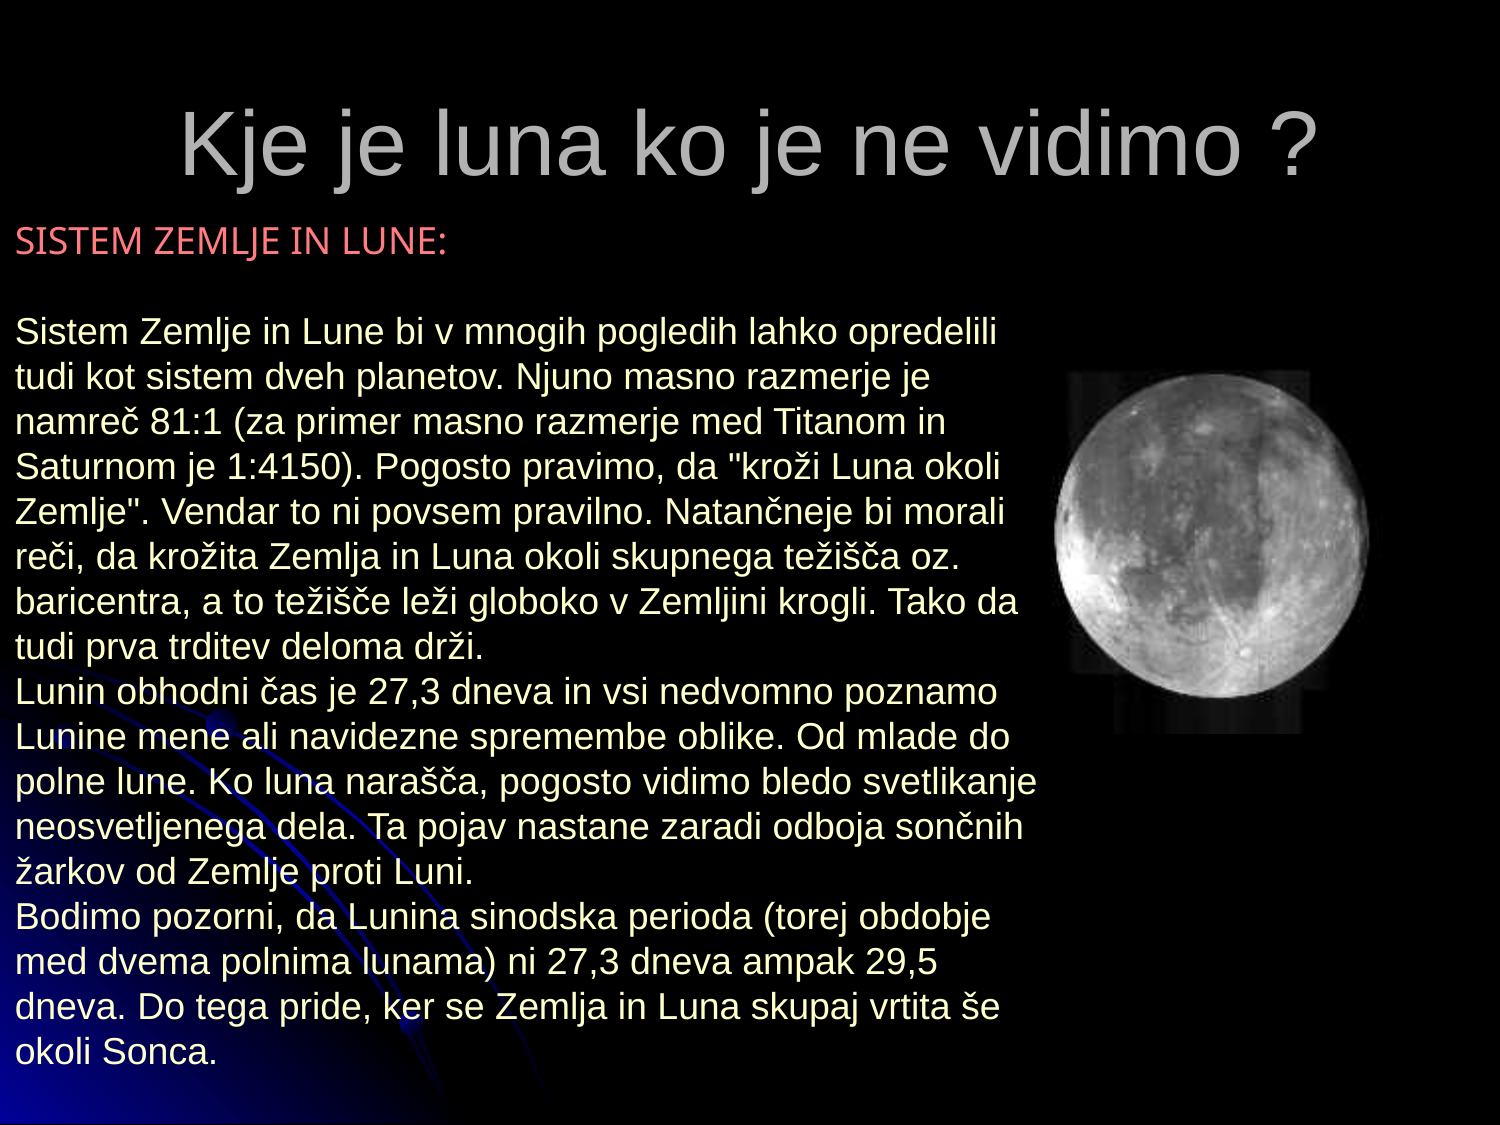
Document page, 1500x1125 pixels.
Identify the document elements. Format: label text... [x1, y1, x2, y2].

text_box SISTEM ZEMLJE IN LUNE: Sistem Zemlje in Lune bi v mnogih pogledih lahko opredelili tudi kot sistem dveh planetov. Njuno masno razmerje je namreč 81:1 (za primer masno razmerje med Titanom in Saturnom je 1:4150). Pogosto pravimo, da "kroži Luna okoli Zemlje". Vendar to ni povsem pravilno. Natančneje bi morali reči, da krožita Zemlja in Luna okoli skupnega težišča oz. baricentra, a to težišče leži globoko v Zemljini krogli. Tako da tudi prva trditev deloma drži. Lunin obhodni čas je 27,3 dneva in vsi nedvomno poznamo Lunine mene ali navidezne spremembe oblike. Od mlade do polne lune. Ko luna narašča, pogosto vidimo bledo svetlikanje neosvetljenega dela. Ta pojav nastane zaradi odboja sončnih žarkov od Zemlje proti Luni. Bodimo pozorni, da Lunina sinodska perioda (torej obdobje med dvema polnima lunama) ni 27,3 dneva ampak 29,5 dneva. Do tega pride, ker se Zemlja in Luna skupaj vrtita še okoli Sonca. [0, 209, 1064, 1125]
title Kje je luna ko je ne vidimo ? [75, 45, 1425, 233]
picture [1064, 337, 1500, 734]
